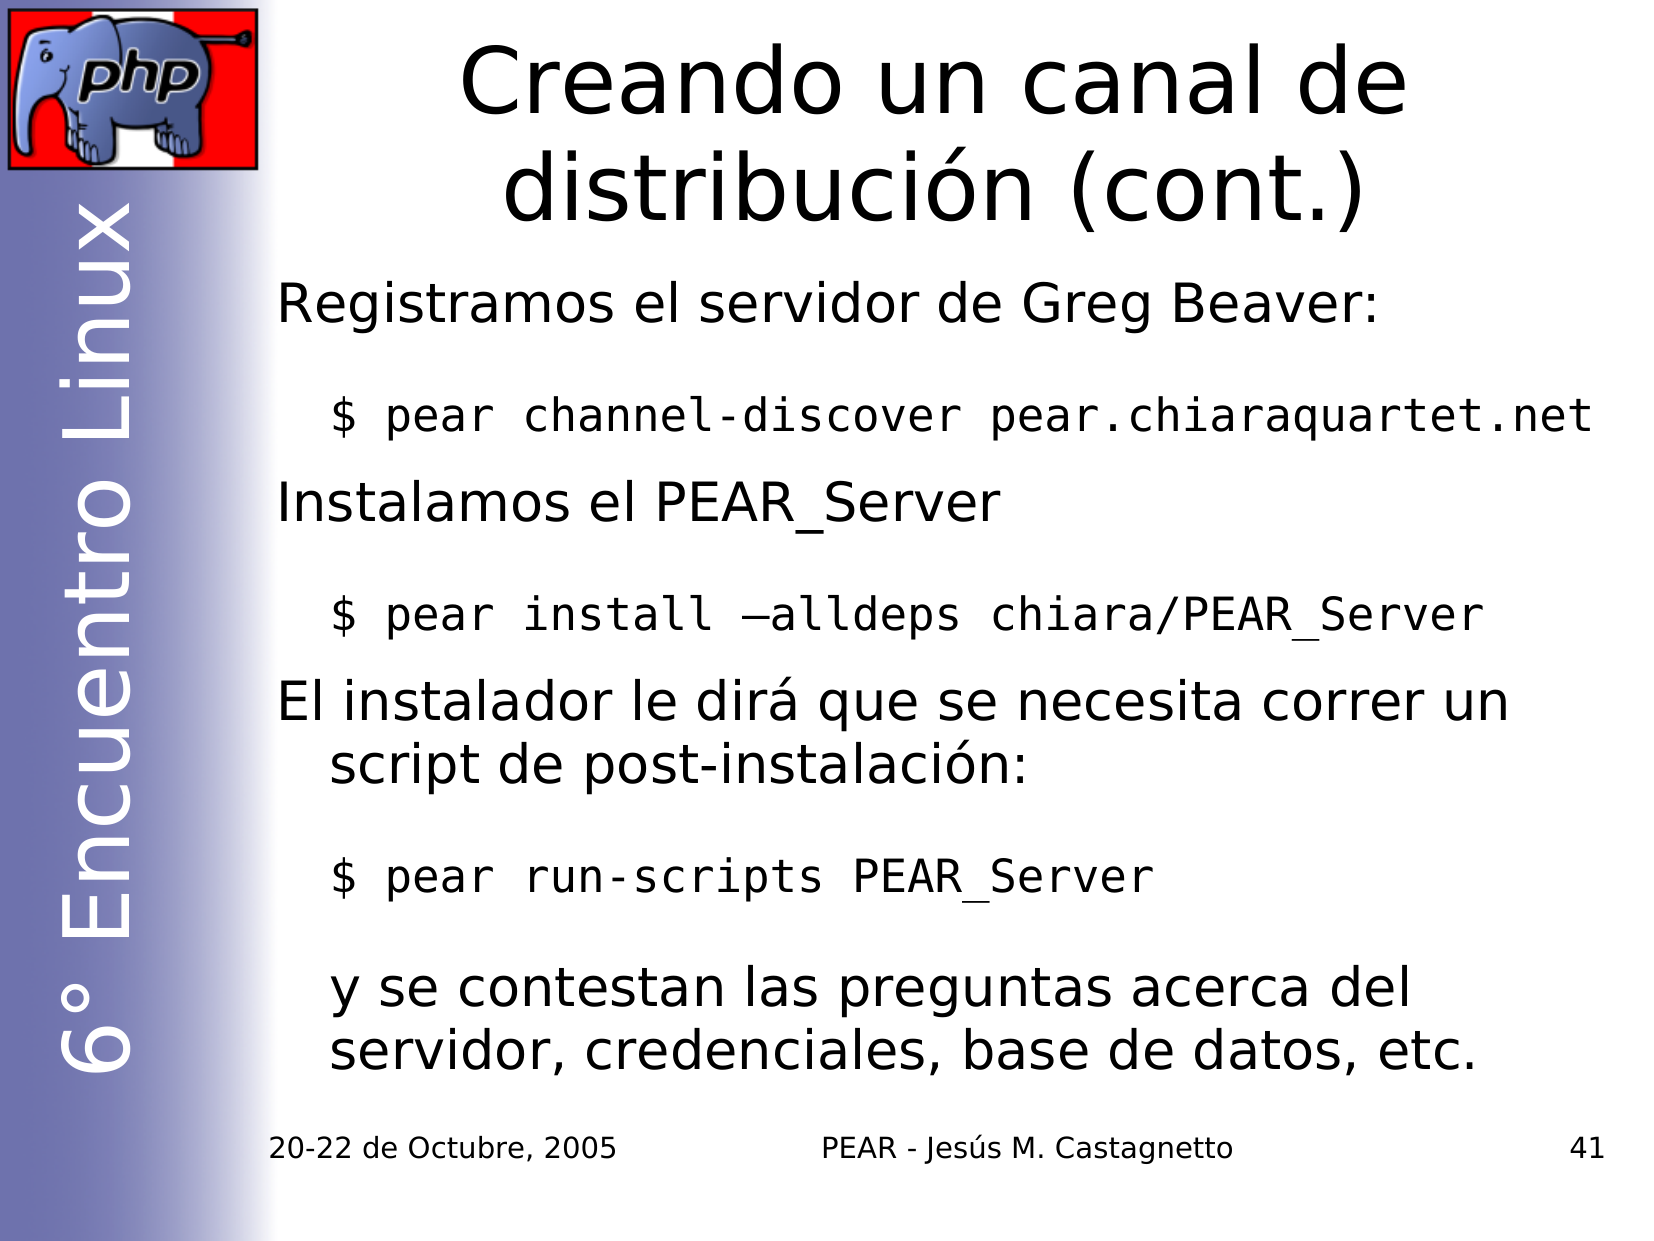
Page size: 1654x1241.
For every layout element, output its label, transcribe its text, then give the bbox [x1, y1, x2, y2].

picture [0, 0, 1654, 1241]
list Registramos el servidor de Greg Beaver: $ pear channel-discover pear.chiaraquartet.net Instalamos el PEAR_Server $ pear install –alldeps chiara/PEAR_Server El instalador le dirá que se necesita correr un script de post-instalación: $ pear run-scripts PEAR_Server y se contestan las preguntas acerca del servidor, credenciales, base de datos, etc. [258, 272, 1609, 1091]
title Creando un canal de distribución (cont.) [300, 28, 1571, 243]
